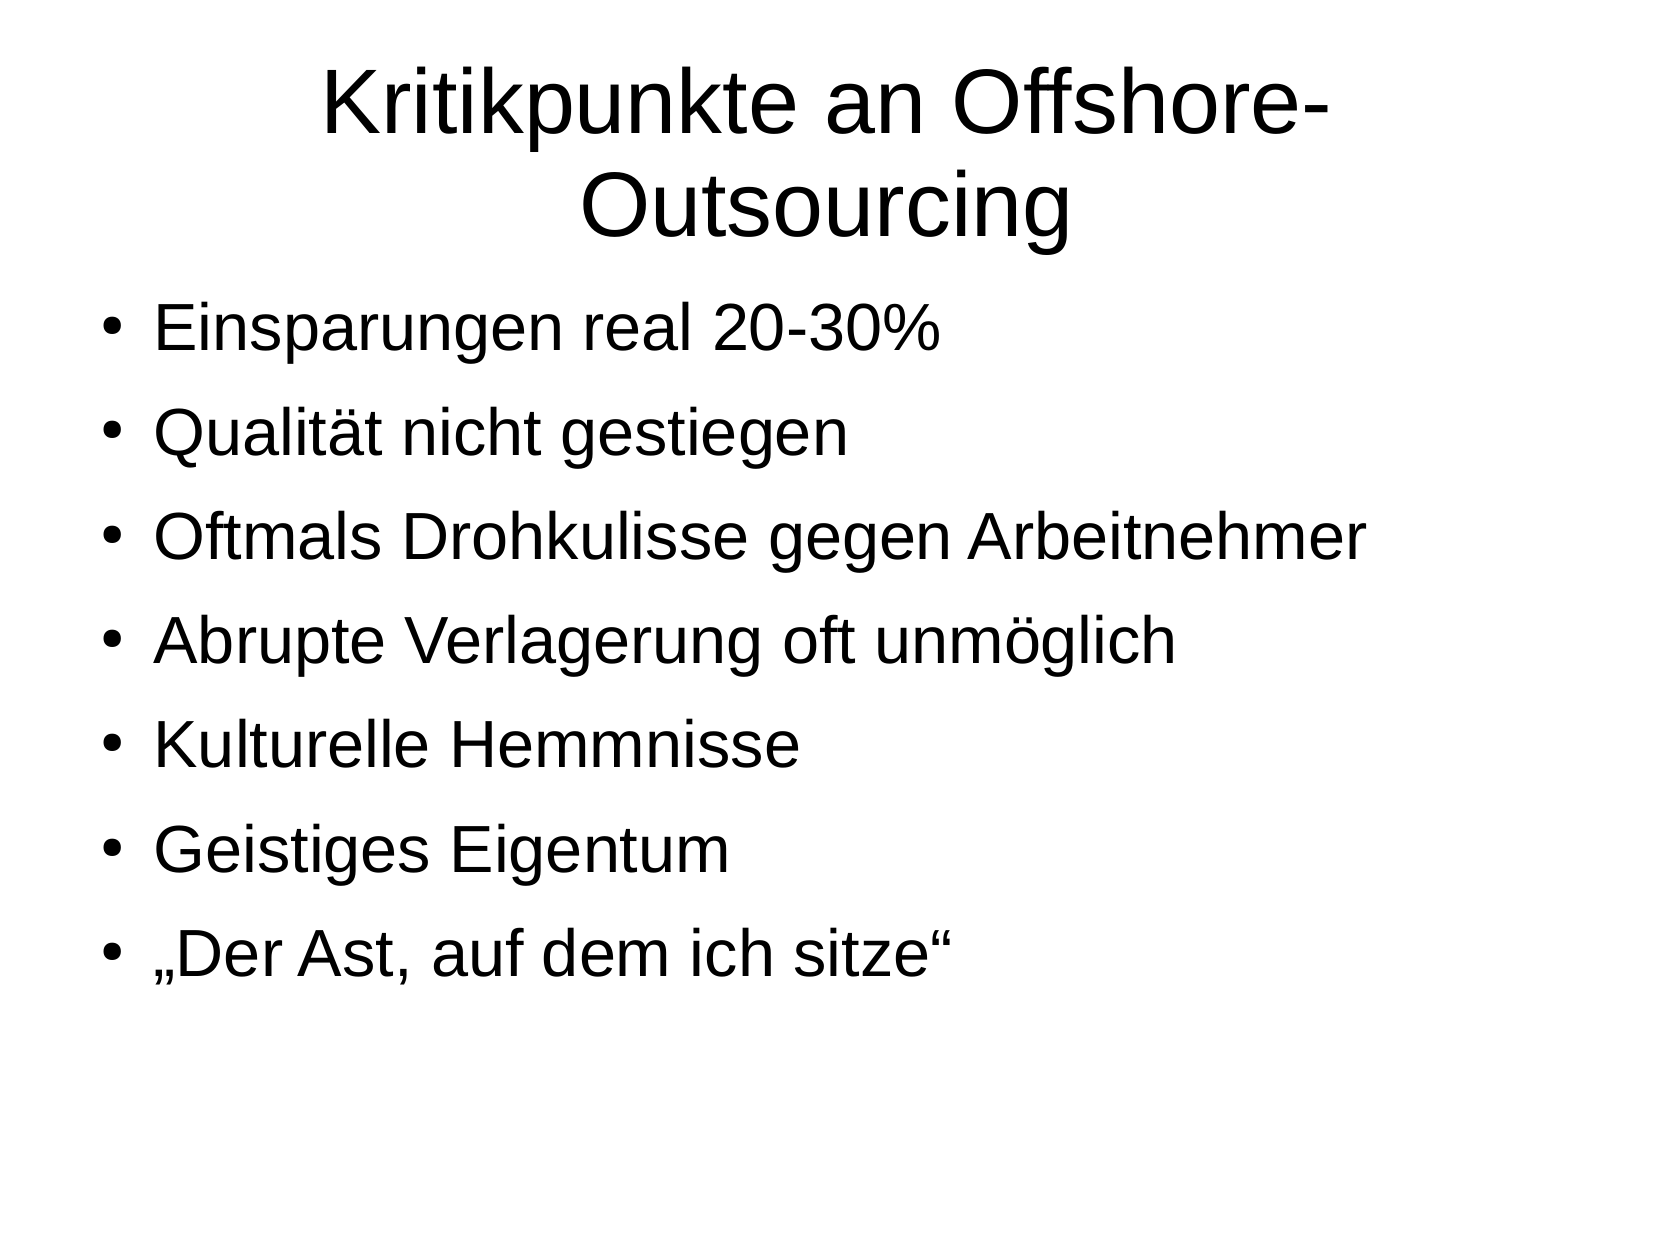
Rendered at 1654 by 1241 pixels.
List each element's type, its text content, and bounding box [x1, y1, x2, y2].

title Kritikpunkte an Offshore-Outsourcing [82, 50, 1571, 256]
list Einsparungen real 20-30% Qualität nicht gestiegen Oftmals Drohkulisse gegen Arbeitnehmer Abrupte Verlagerung oft unmöglich Kulturelle Hemmnisse Geistiges Eigentum „Der Ast, auf dem ich sitze“ [82, 290, 1571, 1109]
